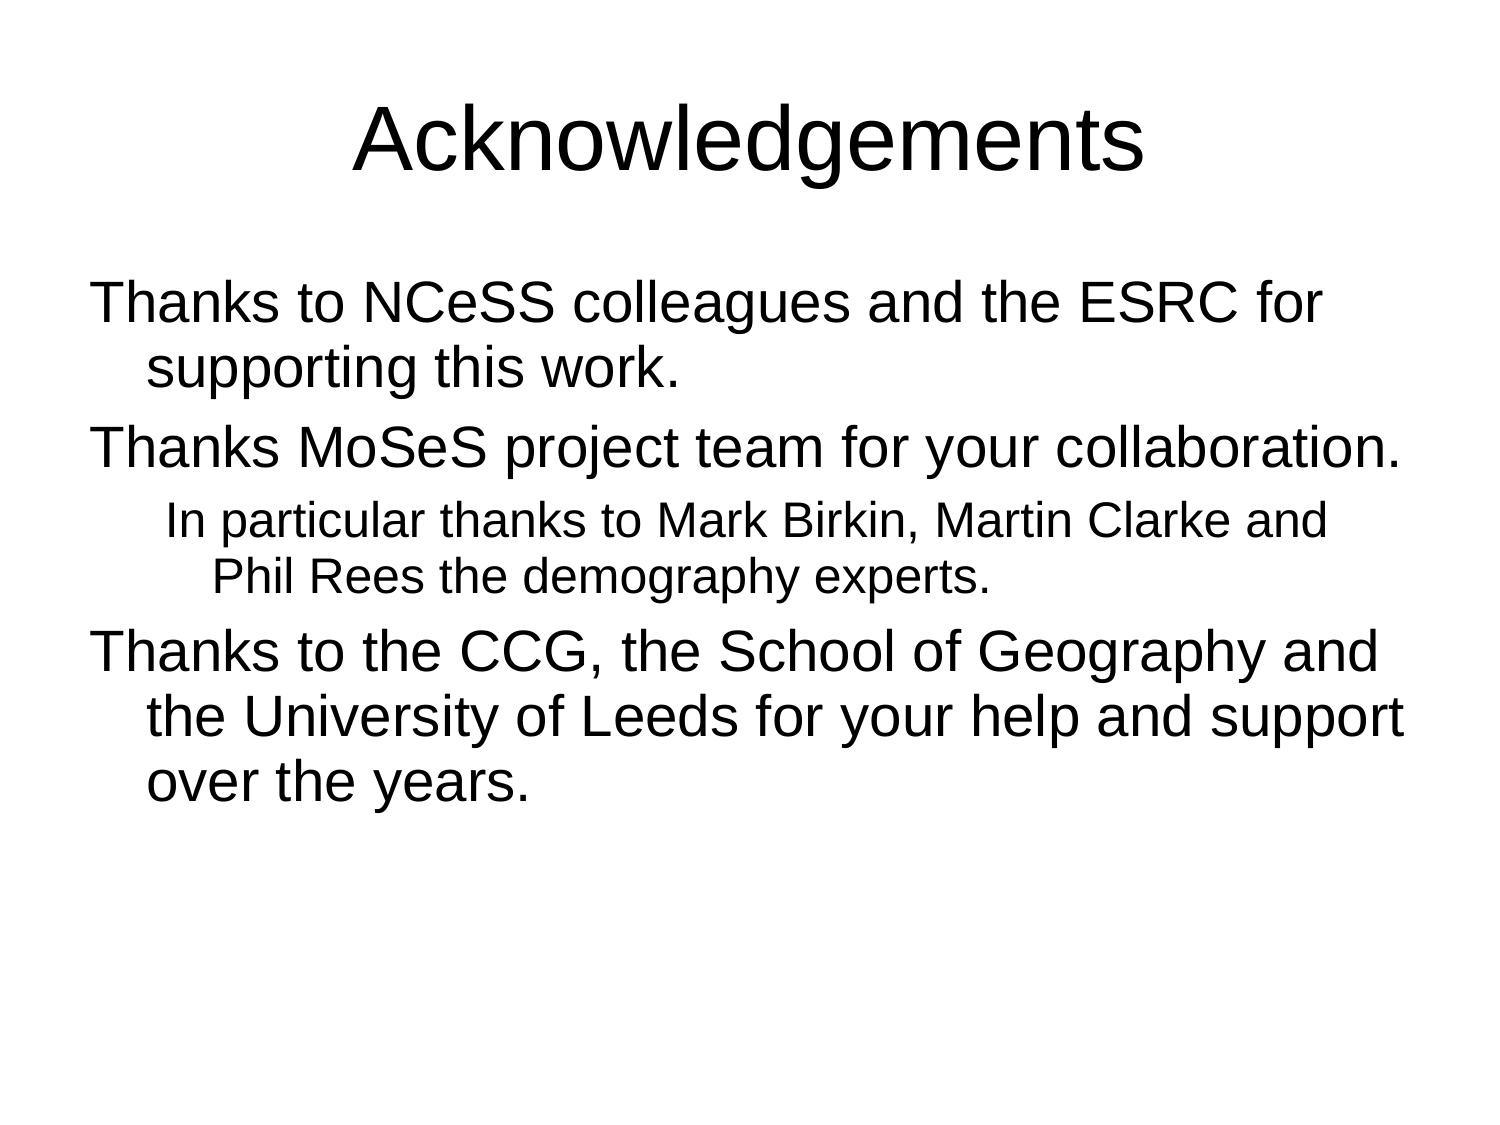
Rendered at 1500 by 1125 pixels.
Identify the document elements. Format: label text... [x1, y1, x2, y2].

title Acknowledgements [75, 45, 1426, 233]
list Thanks to NCeSS colleagues and the ESRC for supporting this work. Thanks MoSeS project team for your collaboration. In particular thanks to Mark Birkin, Martin Clarke and Phil Rees the demography experts. Thanks to the CCG, the School of Geography and the University of Leeds for your help and support over the years. [75, 262, 1426, 1006]
